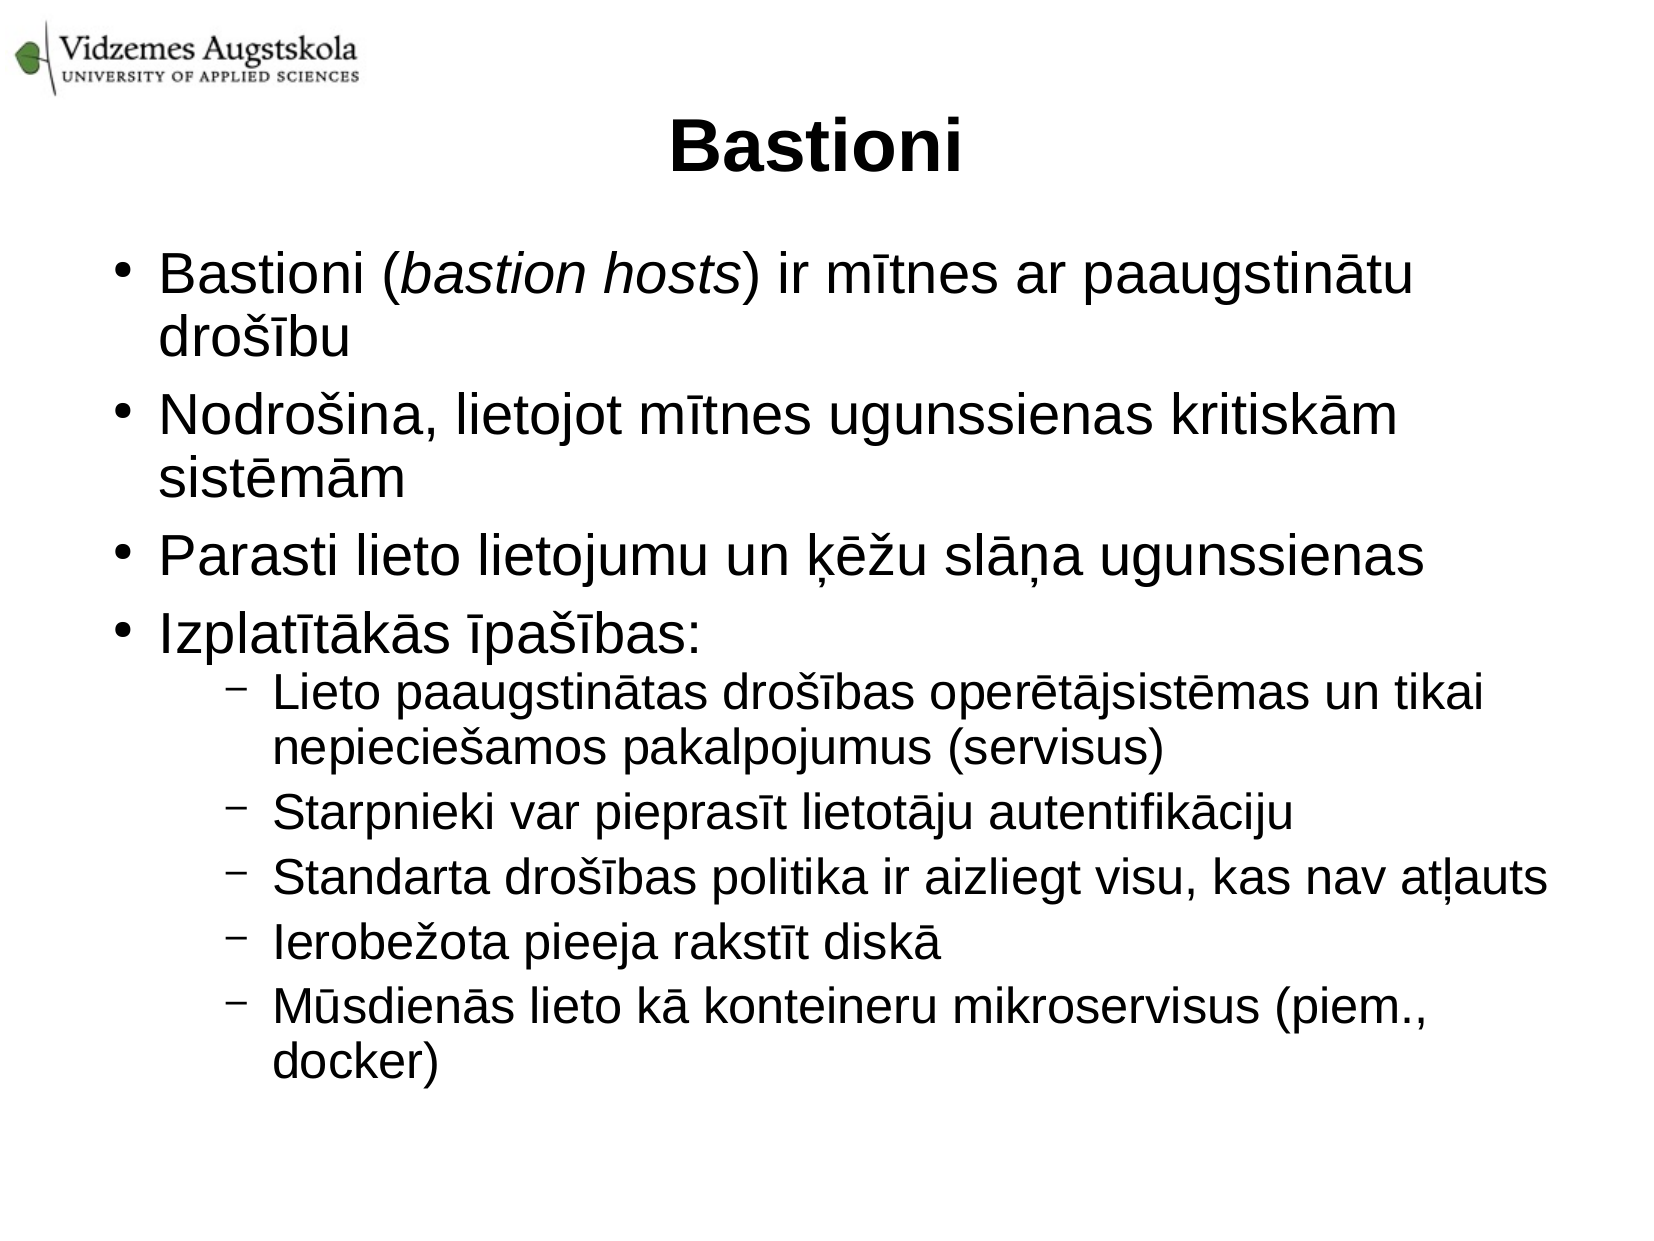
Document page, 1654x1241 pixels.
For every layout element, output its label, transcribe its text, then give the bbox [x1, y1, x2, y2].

title Bastioni [94, 96, 1512, 195]
picture [5, 2, 368, 113]
list Bastioni (bastion hosts) ir mītnes ar paaugstinātu drošību Nodrošina, lietojot mītnes ugunssienas kritiskām sistēmām Parasti lieto lietojumu un ķēžu slāņa ugunssienas Izplatītākās īpašības: Lieto paaugstinātas drošības operētājsistēmas un tikai nepieciešamos pakalpojumus (servisus) Starpnieki var pieprasīt lietotāju autentifikāciju Standarta drošības politika ir aizliegt visu, kas nav atļauts Ierobežota pieeja rakstīt diskā Mūsdienās lieto kā konteineru mikroservisus (piem., docker) [82, 236, 1569, 1107]
